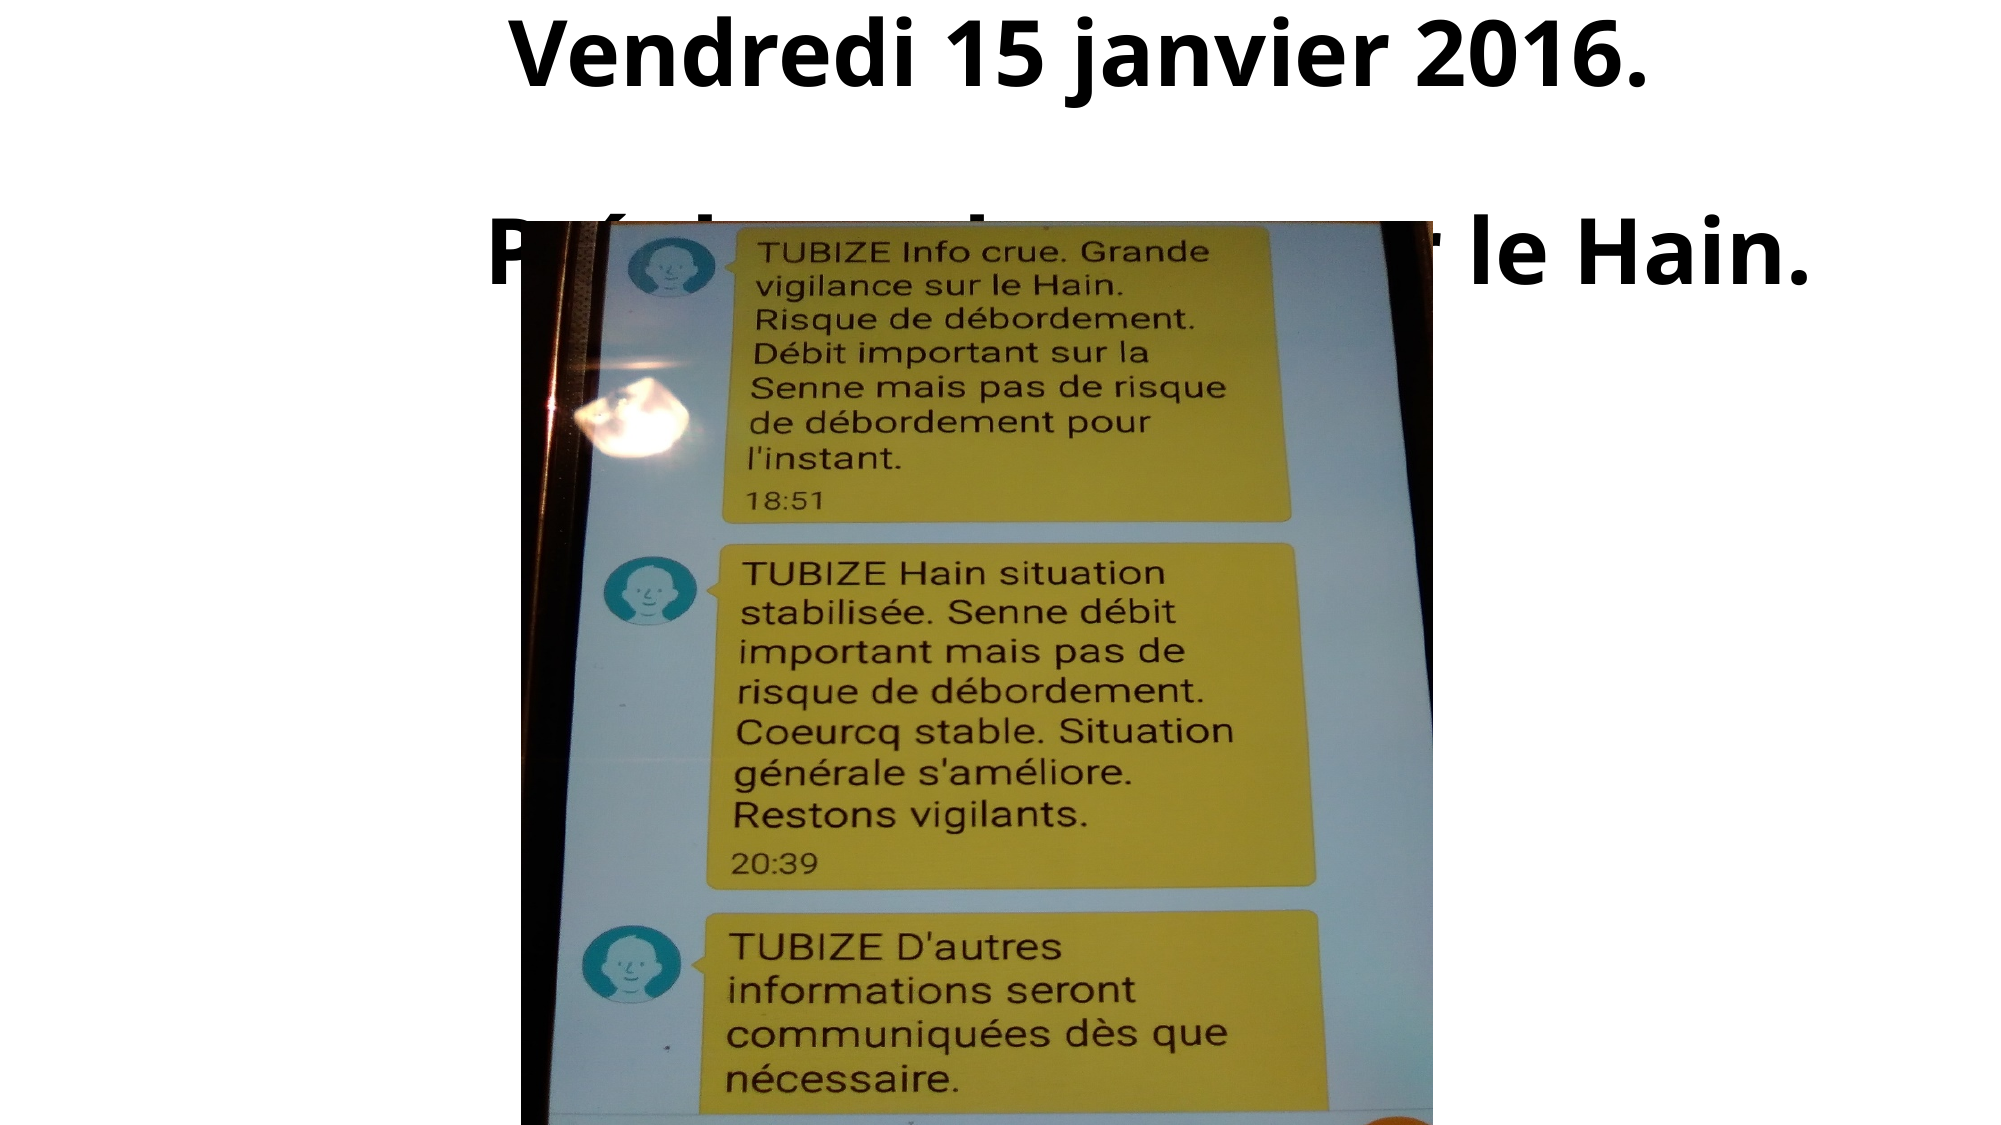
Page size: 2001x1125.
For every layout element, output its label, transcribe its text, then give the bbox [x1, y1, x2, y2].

picture [521, 221, 1433, 1125]
title Vendredi 15 janvier 2016. Préalerte de crue sur le Hain. [137, 0, 1863, 222]
